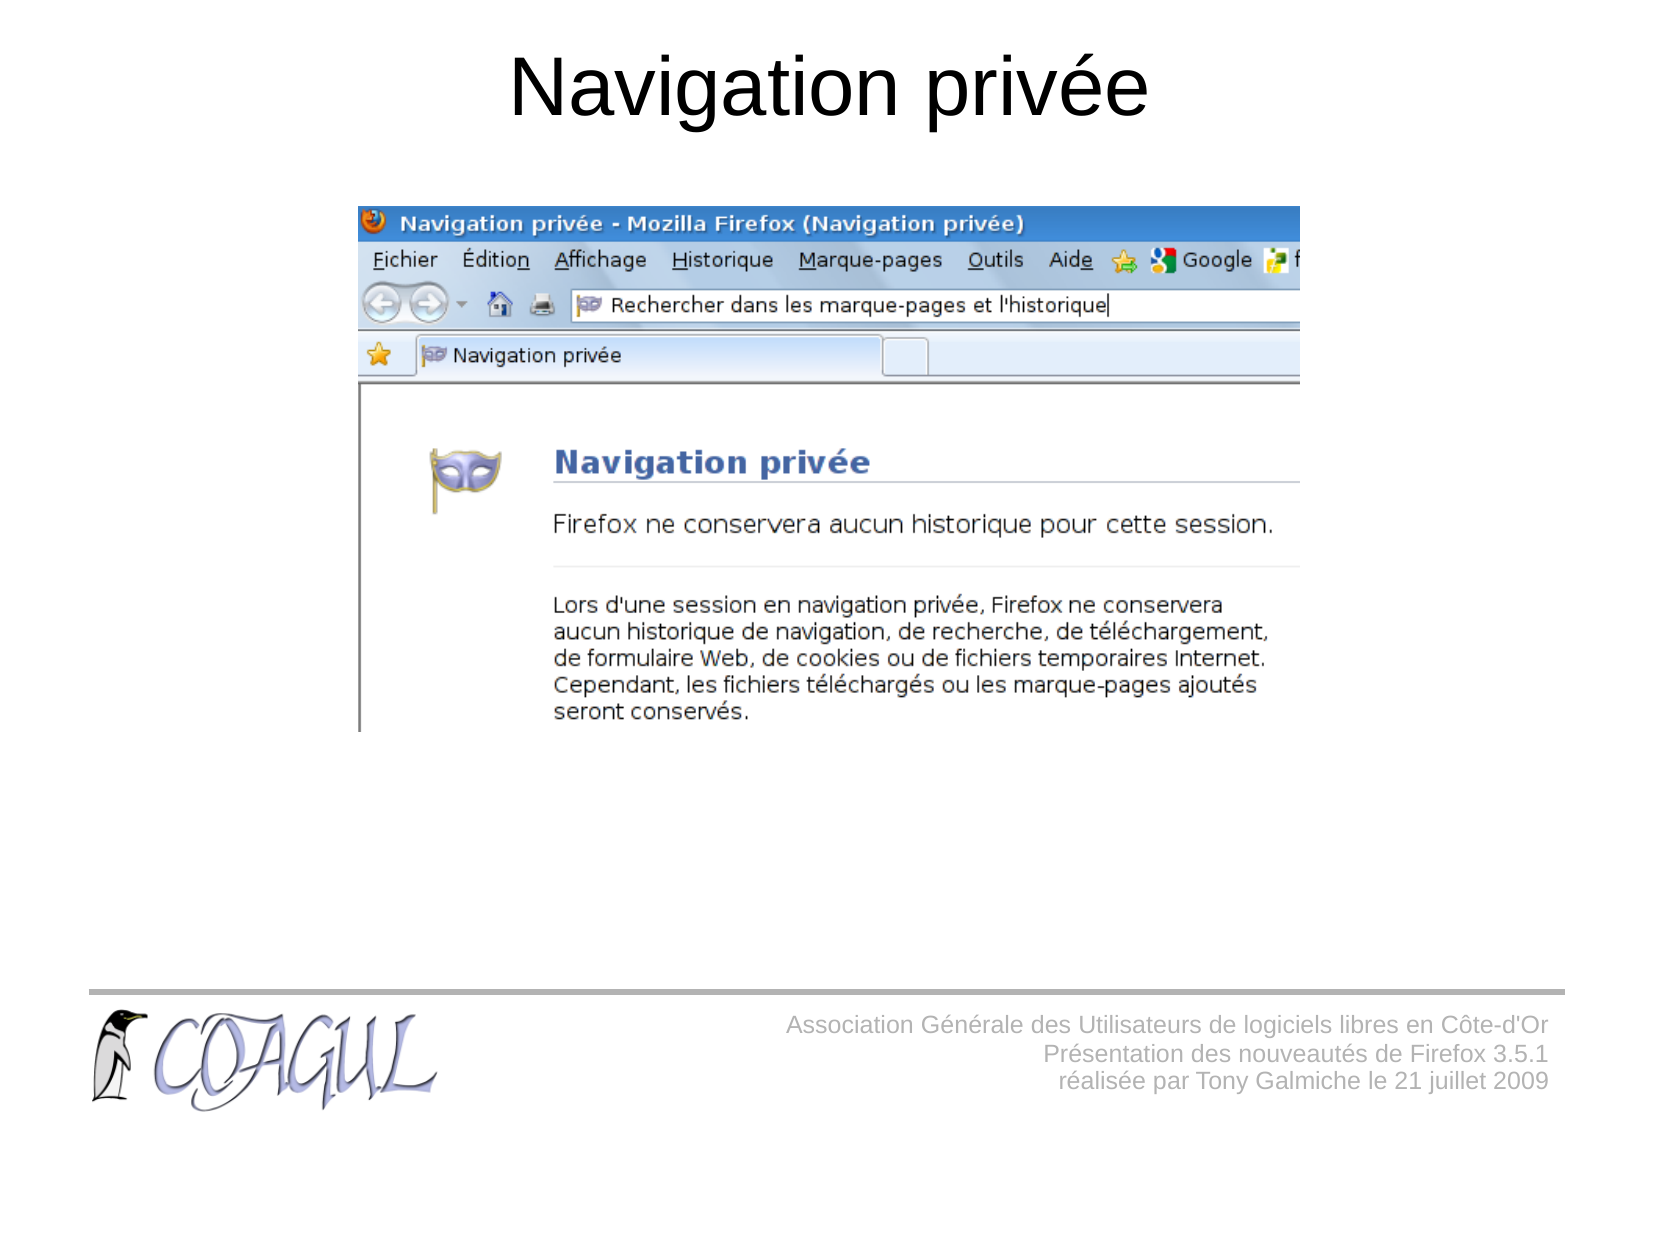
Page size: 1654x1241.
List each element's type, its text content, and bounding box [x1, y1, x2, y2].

title Navigation privée [88, 33, 1571, 141]
picture [358, 206, 1300, 732]
picture [88, 1006, 443, 1117]
